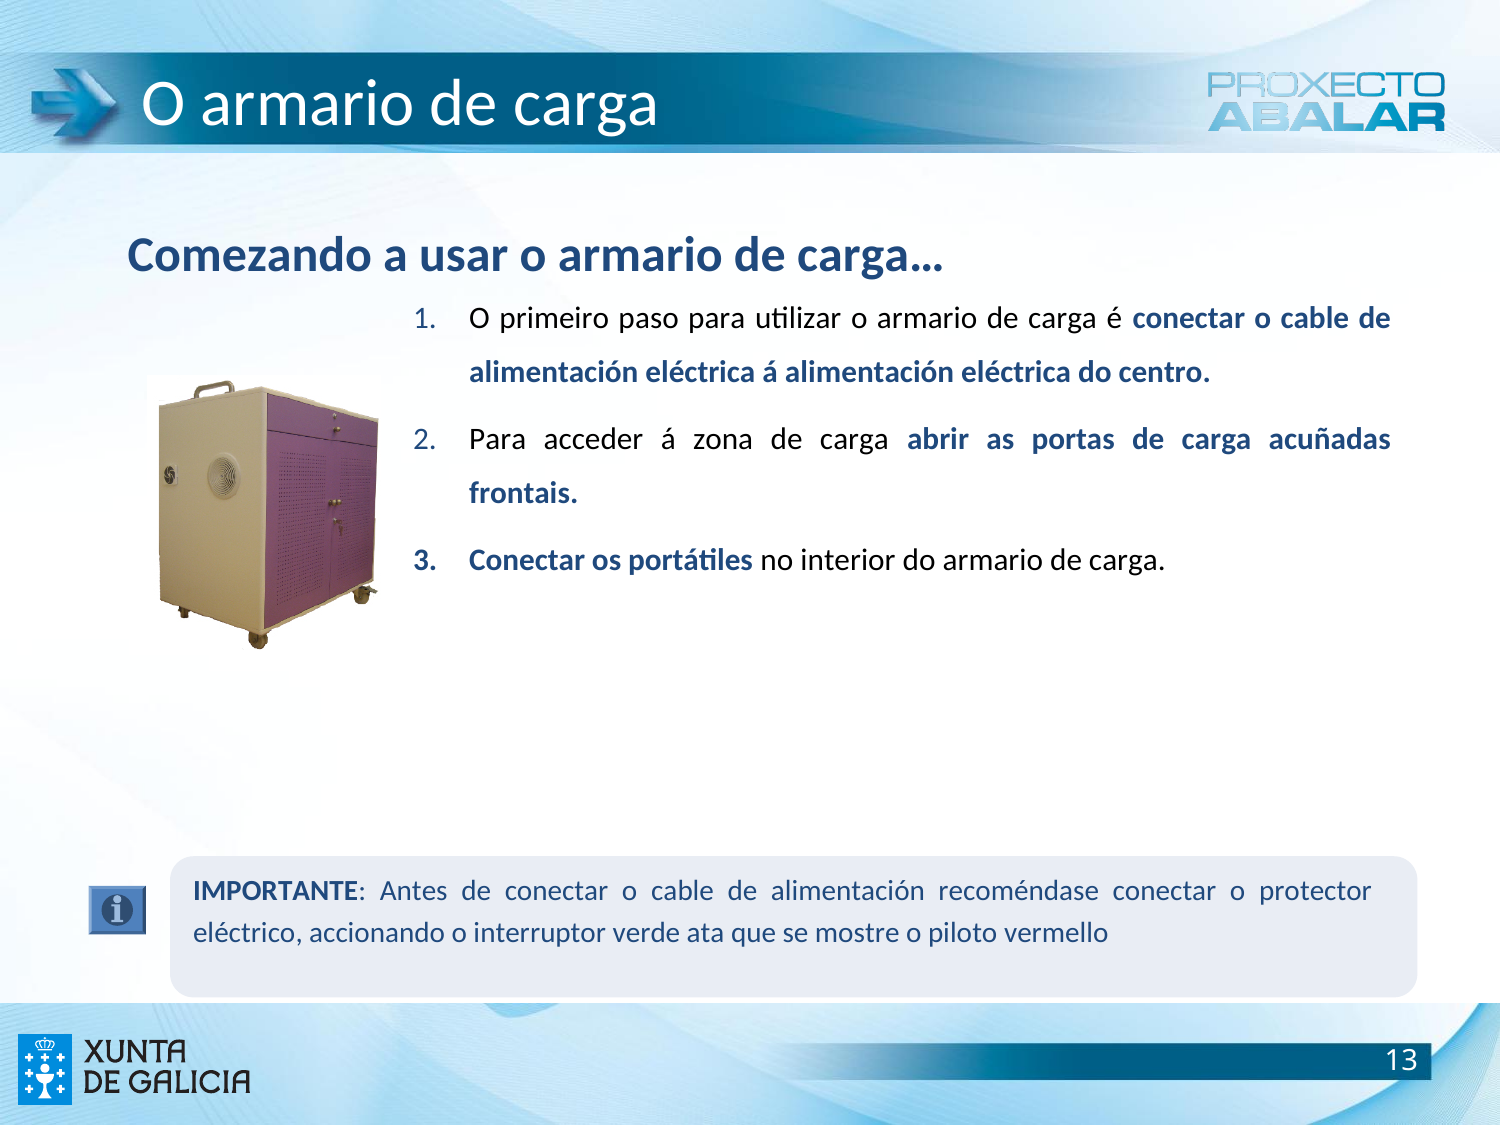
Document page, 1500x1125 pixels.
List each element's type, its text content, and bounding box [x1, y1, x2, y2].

text_box [170, 856, 1418, 998]
text_box [89, 885, 146, 935]
picture [0, 0, 1500, 1125]
text_box <número> [1082, 1031, 1433, 1092]
text_box IMPORTANTE: Antes de conectar o cable de alimentación recoméndase conectar o protector eléctrico, accionando o interruptor verde ata que se mostre o piloto vermello [178, 856, 1388, 956]
text_box Comezando a usar o armario de carga… [113, 186, 1383, 645]
text_box O armario de carga [141, 58, 661, 139]
text_box O primeiro paso para utilizar o armario de carga é conectar o cable de alimentación eléctrica á alimentación eléctrica do centro. Para acceder á zona de carga abrir as portas de carga acuñadas frontais. Conectar os portátiles no interior do armario de carga. [398, 272, 1407, 585]
